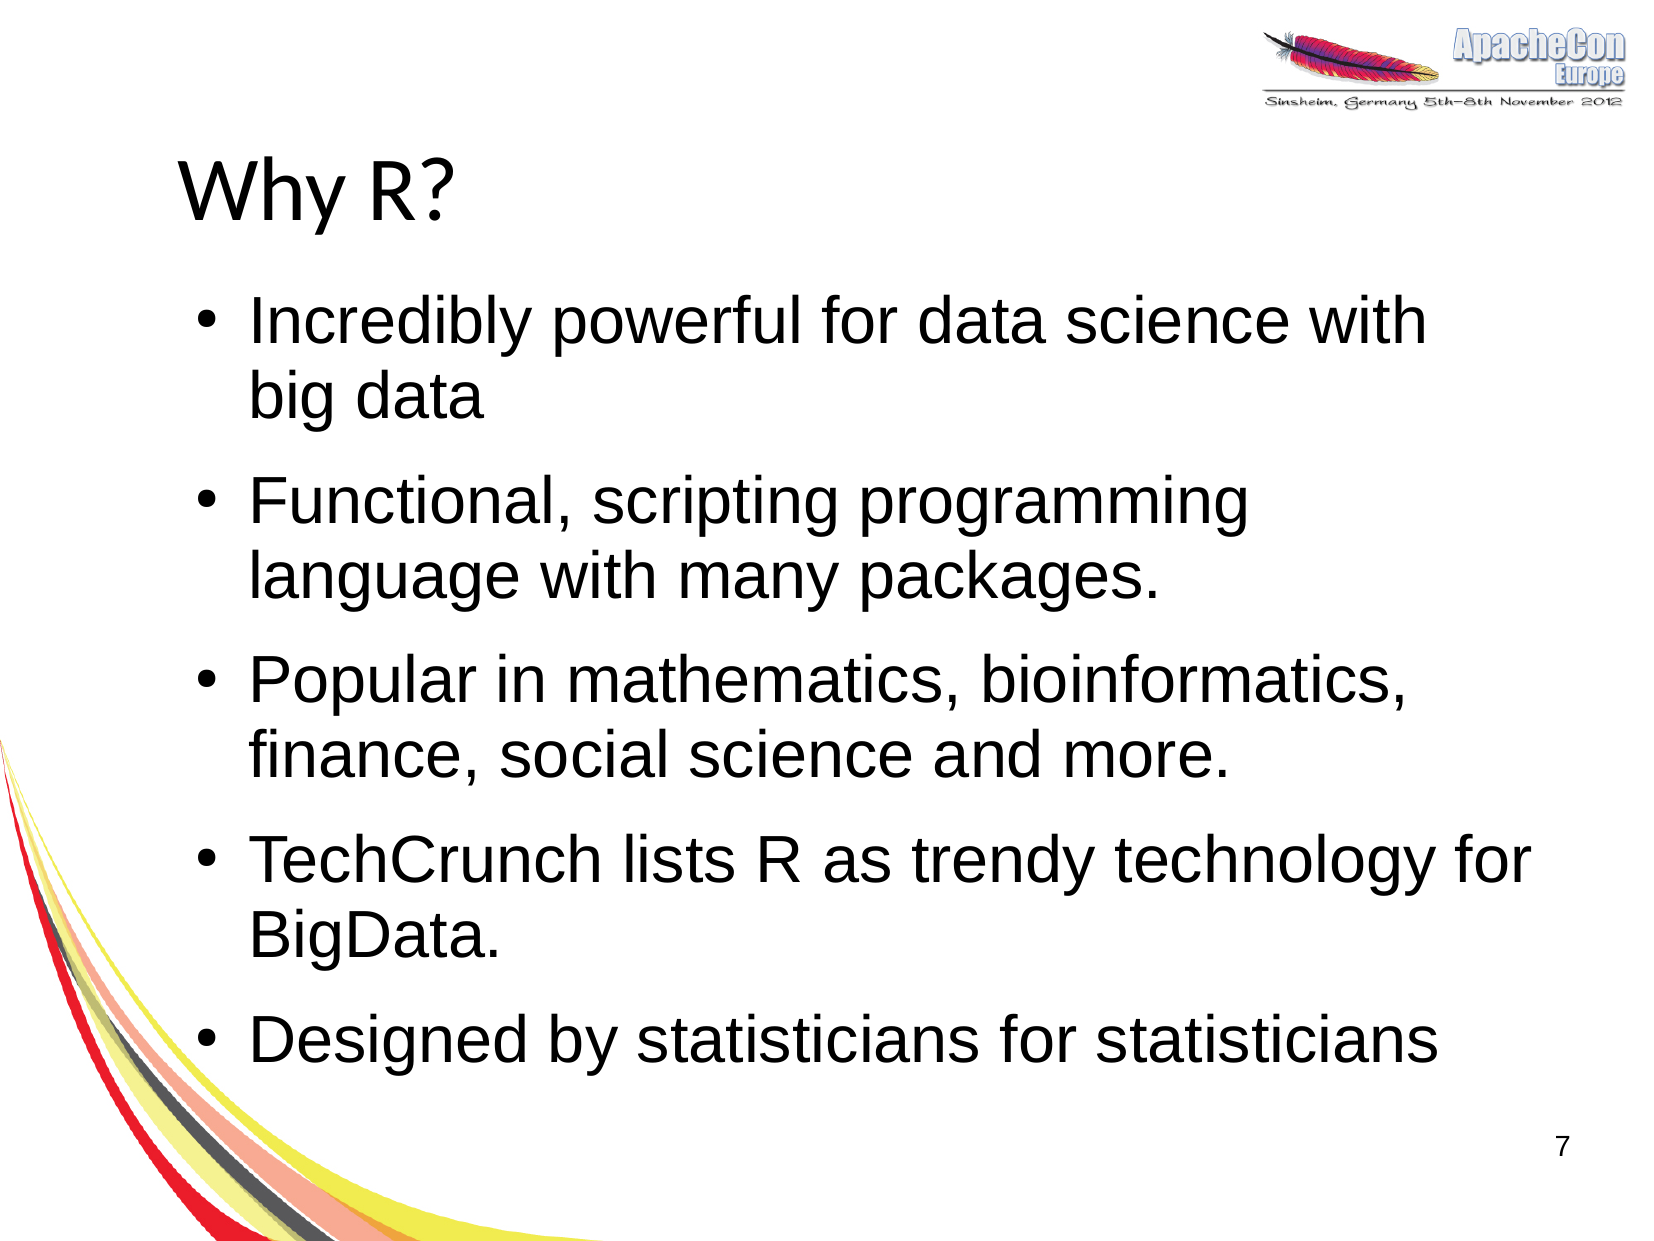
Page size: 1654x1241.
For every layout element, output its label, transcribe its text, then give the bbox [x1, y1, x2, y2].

title Why R? [177, 141, 1536, 254]
list Incredibly powerful for data science with big data Functional, scripting programming language with many packages. Popular in mathematics, bioinformatics, finance, social science and more. TechCrunch lists R as trendy technology for BigData. Designed by statisticians for statisticians [177, 283, 1536, 1075]
picture [0, 0, 1654, 1241]
